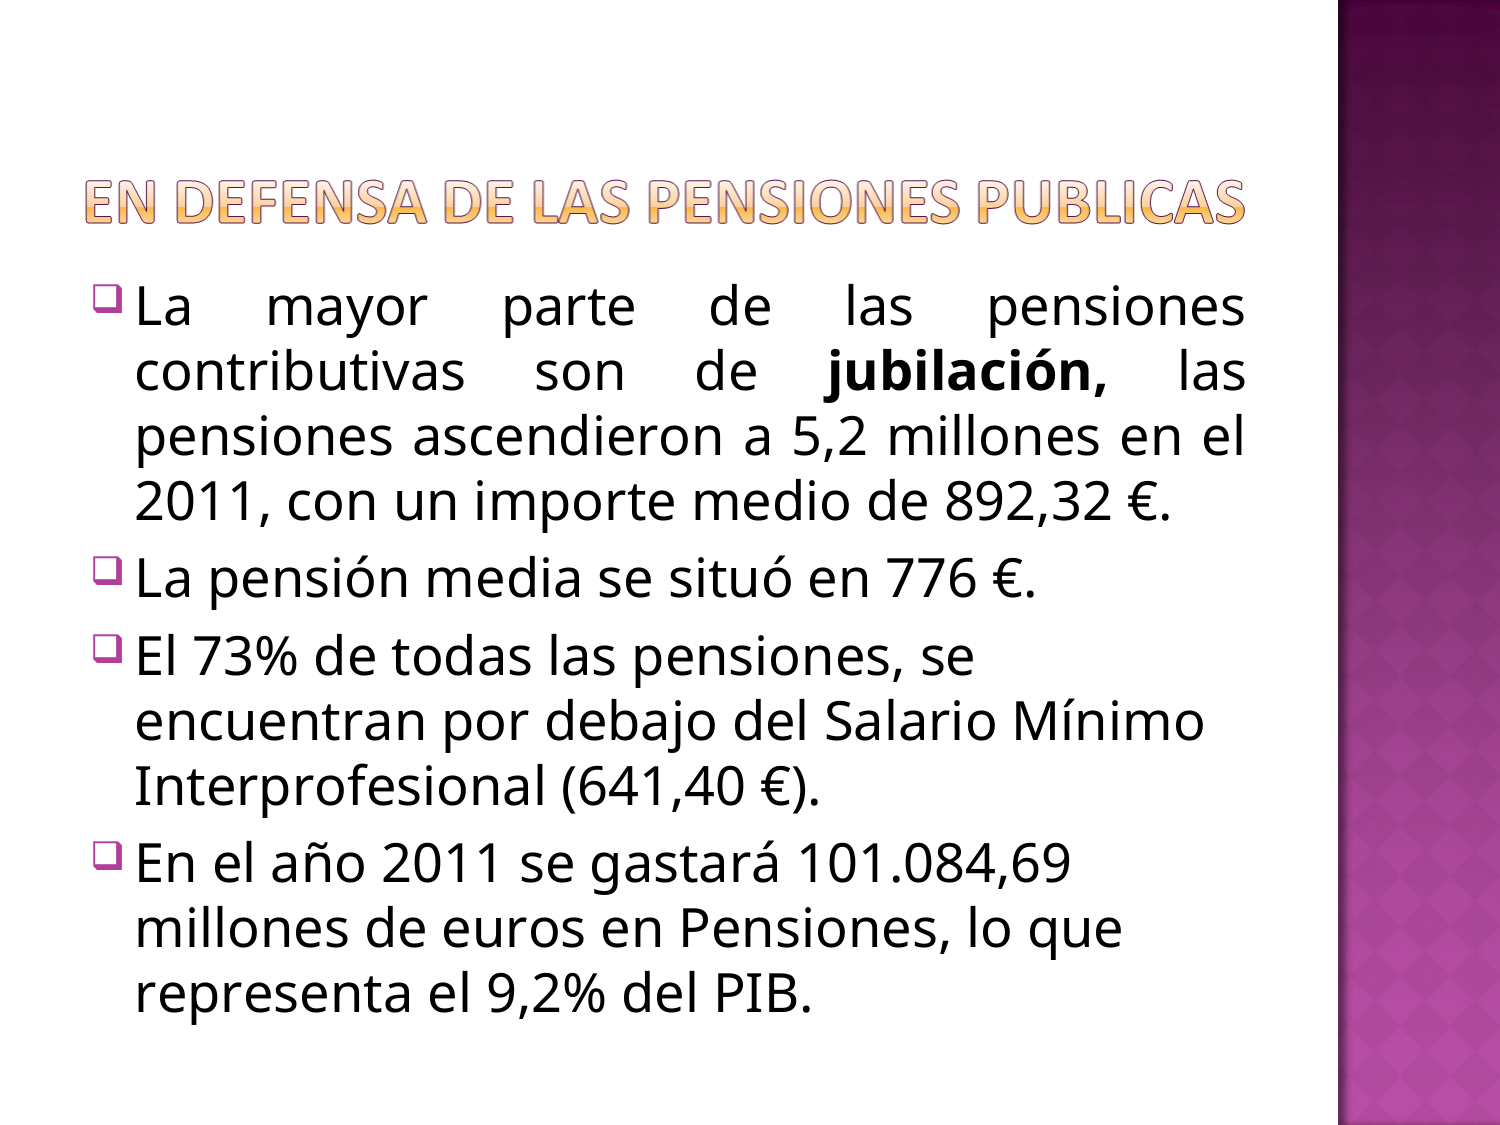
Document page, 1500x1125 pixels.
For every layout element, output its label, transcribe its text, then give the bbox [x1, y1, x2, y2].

picture [1337, 0, 1500, 1125]
list La mayor parte de las pensiones contributivas son de jubilación, las pensiones ascendieron a 5,2 millones en el 2011, con un importe medio de 892,32 €. La pensión media se situó en 776 €. El 73% de todas las pensiones, se encuentran por debajo del Salario Mínimo Interprofesional (641,40 €). En el año 2011 se gastará 101.084,69 millones de euros en Pensiones, lo que representa el 9,2% del PIB. [75, 263, 1263, 1060]
text_box [41, 52, 1287, 241]
